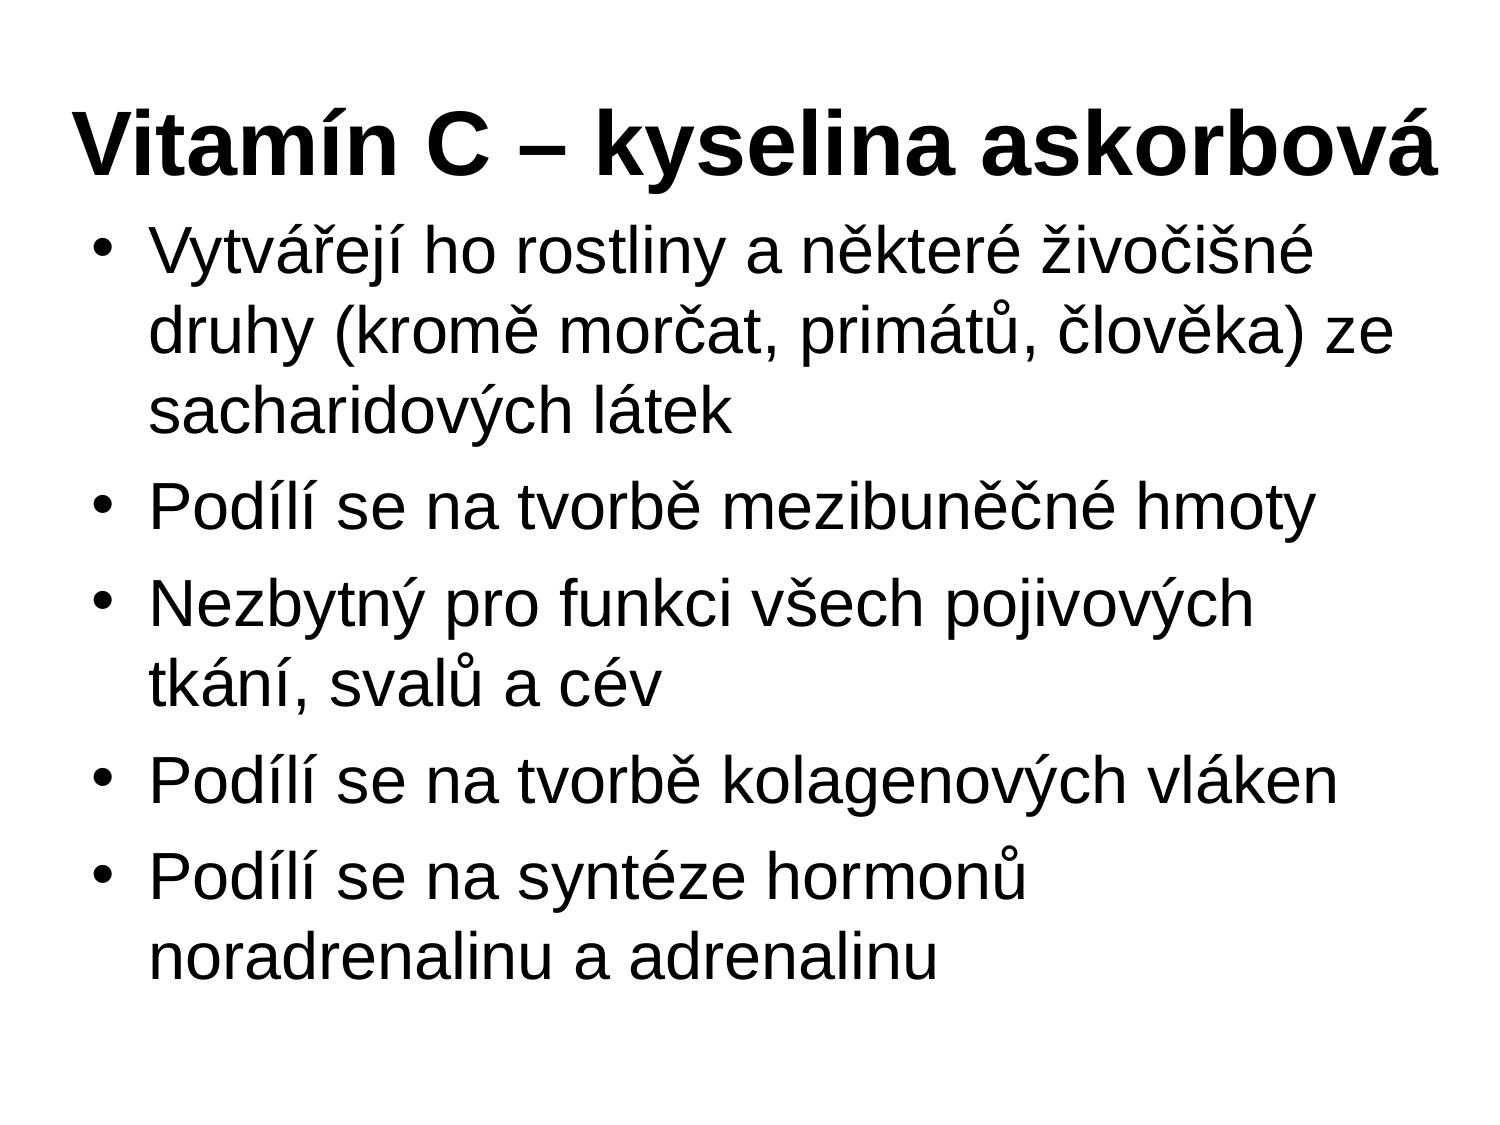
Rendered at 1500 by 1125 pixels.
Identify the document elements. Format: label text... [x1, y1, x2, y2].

list Vytvářejí ho rostliny a některé živočišné druhy (kromě morčat, primátů, člověka) ze sacharidových látek Podílí se na tvorbě mezibuněčné hmoty Nezbytný pro funkci všech pojivových tkání, svalů a cév Podílí se na tvorbě kolagenových vláken Podílí se na syntéze hormonů noradrenalinu a adrenalinu [76, 233, 1427, 1098]
title Vitamín C – kyselina askorbová [46, 45, 1465, 233]
